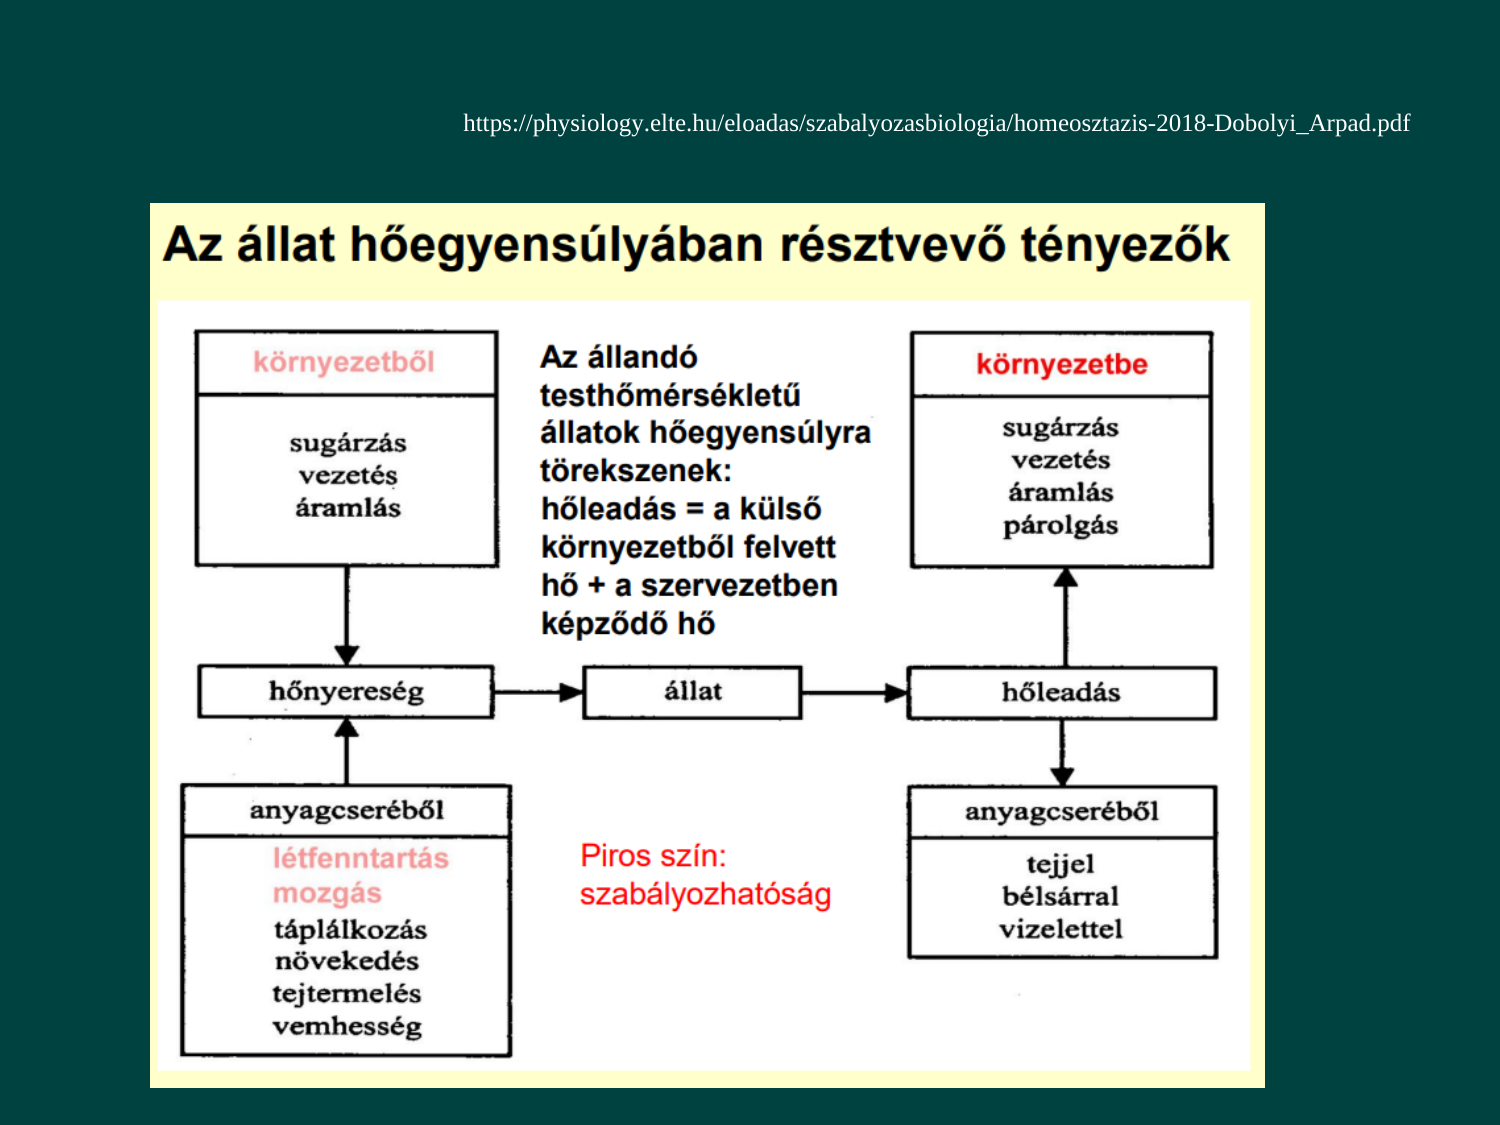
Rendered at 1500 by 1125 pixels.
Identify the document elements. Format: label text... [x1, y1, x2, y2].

text_box https://physiology.elte.hu/eloadas/szabalyozasbiologia/homeosztazis-2018-Dobolyi_Arpad.pdf [412, 99, 1463, 204]
picture [150, 203, 1265, 1088]
